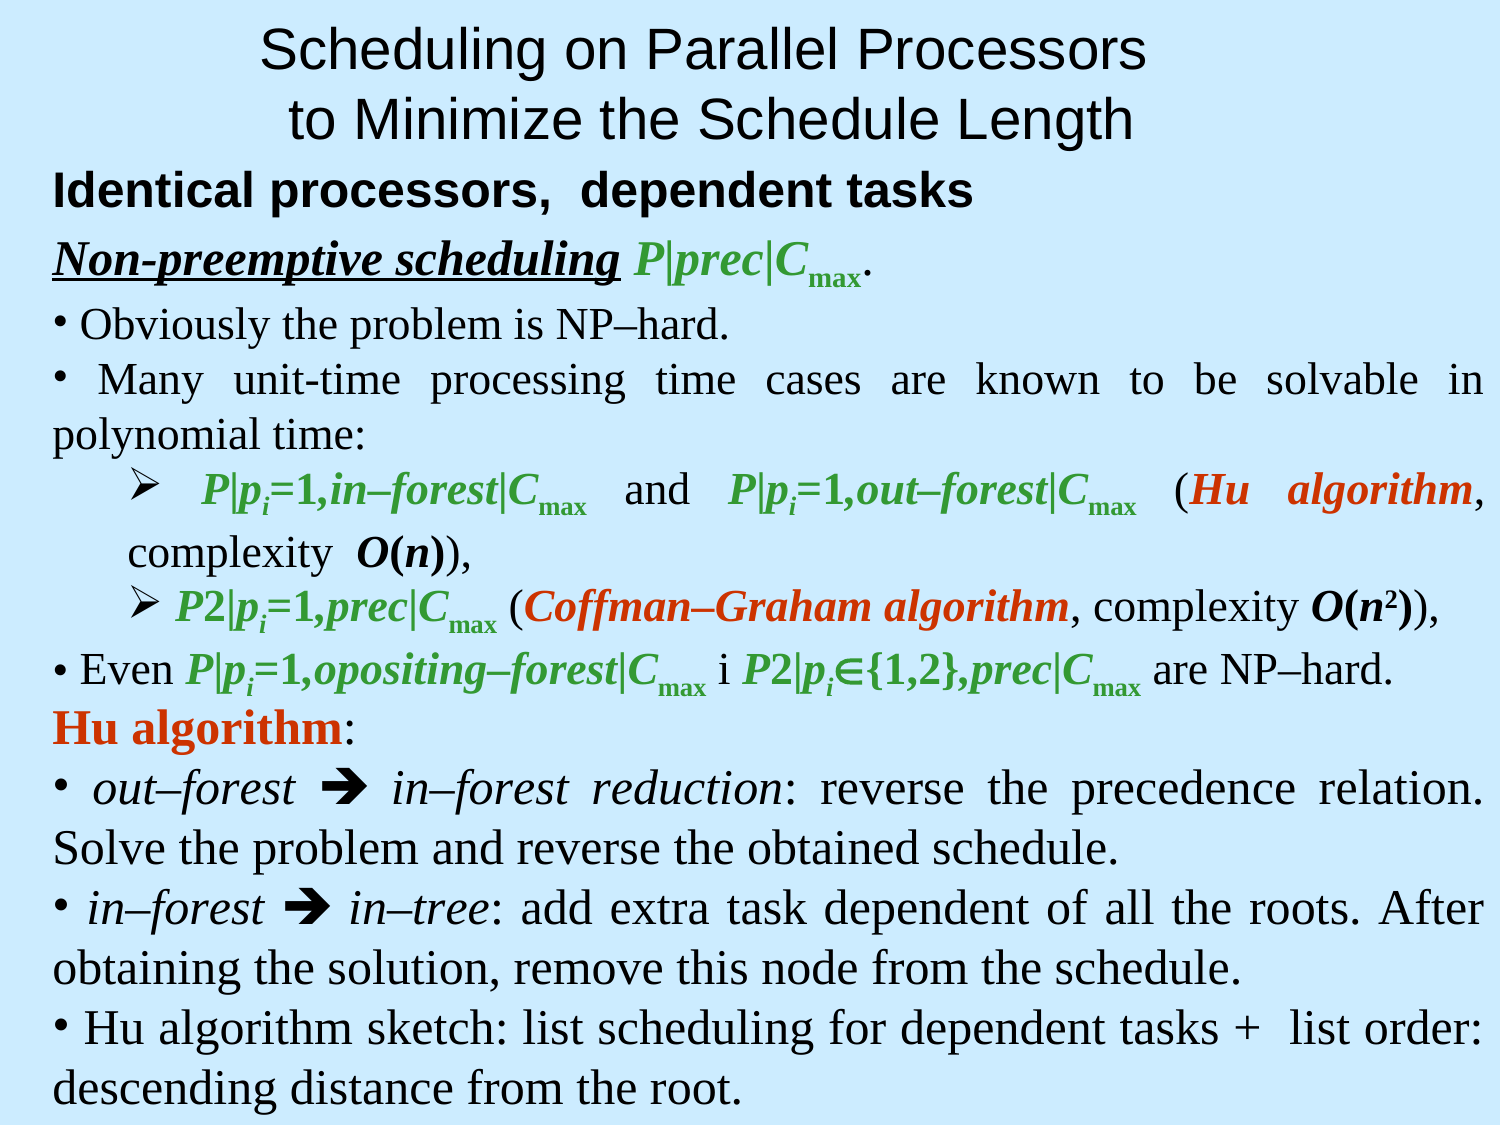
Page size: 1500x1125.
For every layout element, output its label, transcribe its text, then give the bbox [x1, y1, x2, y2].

title Scheduling on Parallel Processors to Minimize the Schedule Length [0, 0, 1463, 175]
text_box Non-preemptive scheduling P|prec|Cmax. Obviously the problem is NP–hard. Many unit-time processing time cases are known to be solvable in polynomial time: P|pi=1,in–forest|Cmax and P|pi=1,out–forest|Cmax (Hu algorithm, complexity O(n)), P2|pi=1,prec|Cmax (Coffman–Graham algorithm, complexity O(n2)), Even P|pi=1,opositing–forest|Cmax i P2|pi{1,2},prec|Cmax are NP–hard. [37, 226, 1500, 686]
text_box Identical processors, dependent tasks [37, 149, 1500, 226]
text_box Hu algorithm: out–forest  in–forest reduction: reverse the precedence relation. Solve the problem and reverse the obtained schedule. in–forest  in–tree: add extra task dependent of all the roots. After obtaining the solution, remove this node from the schedule. Hu algorithm sketch: list scheduling for dependent tasks + list order: descending distance from the root. [37, 686, 1500, 1122]
